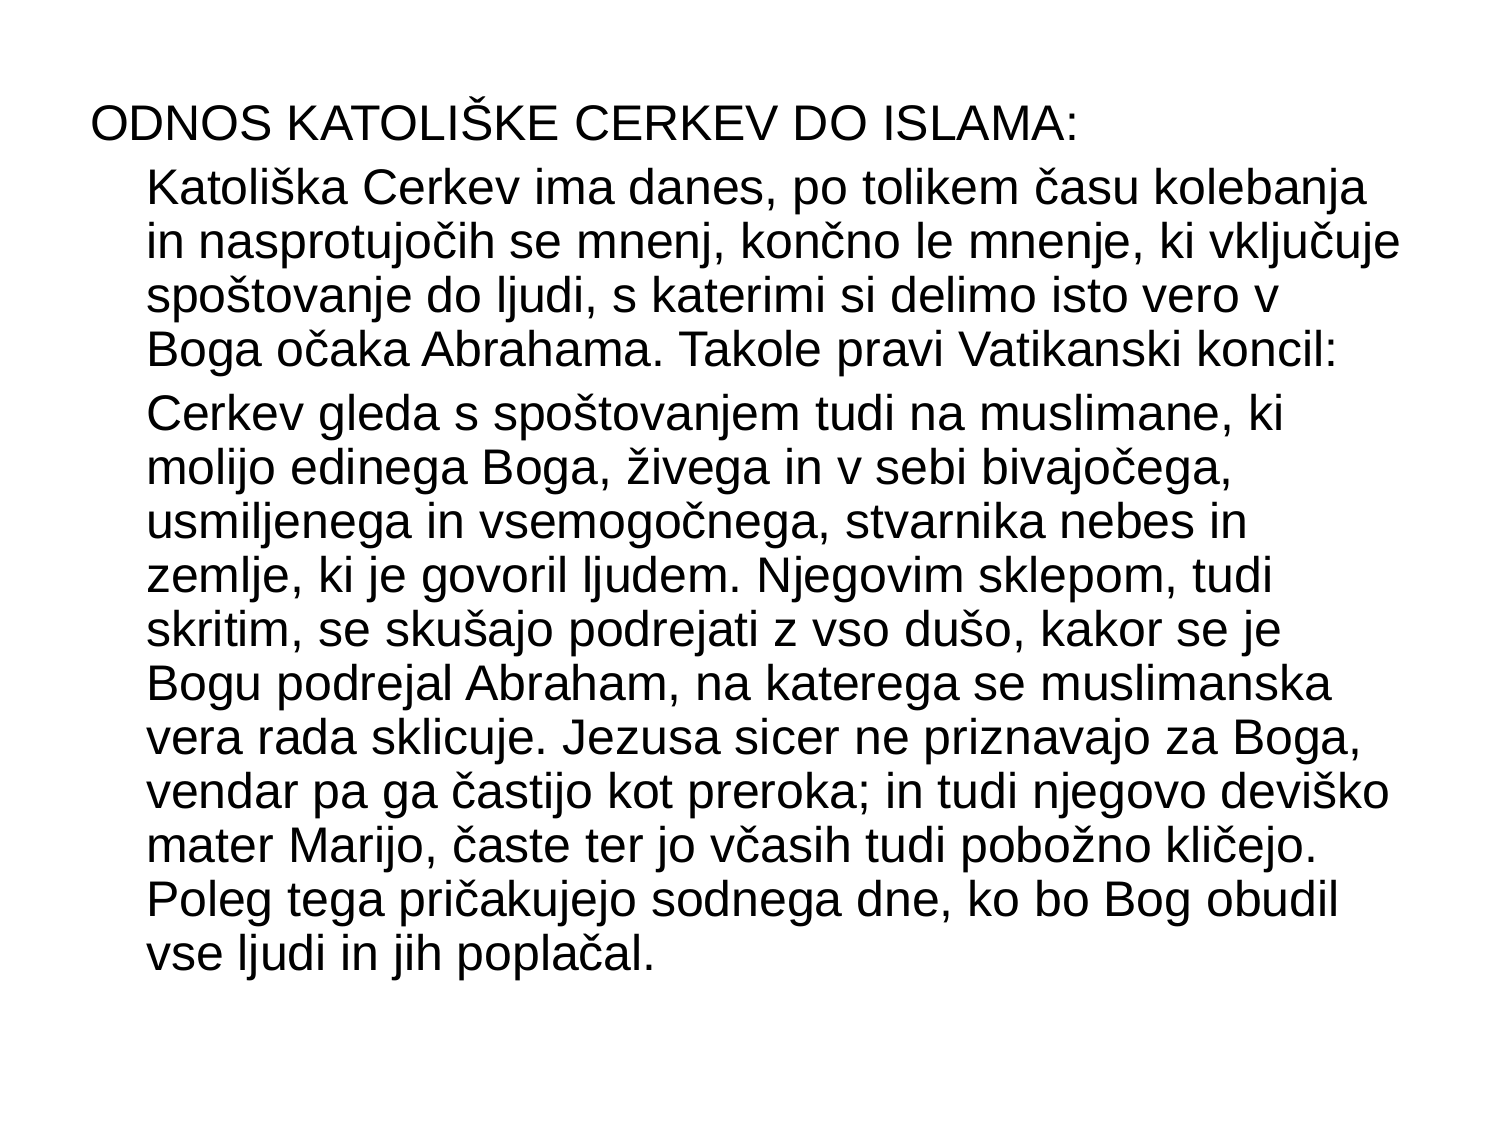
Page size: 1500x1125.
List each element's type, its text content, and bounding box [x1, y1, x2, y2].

list ODNOS KATOLIŠKE CERKEV DO ISLAMA: Katoliška Cerkev ima danes, po tolikem času kolebanja in nasprotujočih se mnenj, končno le mnenje, ki vključuje spoštovanje do ljudi, s katerimi si delimo isto vero v Boga očaka Abrahama. Takole pravi Vatikanski koncil: Cerkev gleda s spoštovanjem tudi na muslimane, ki molijo edinega Boga, živega in v sebi bivajočega, usmiljenega in vsemogočnega, stvarnika nebes in zemlje, ki je govoril ljudem. Njegovim sklepom, tudi skritim, se skušajo podrejati z vso dušo, kakor se je Bogu podrejal Abraham, na katerega se muslimanska vera rada sklicuje. Jezusa sicer ne priznavajo za Boga, vendar pa ga častijo kot preroka; in tudi njegovo deviško mater Marijo, časte ter jo včasih tudi pobožno kličejo. Poleg tega pričakujejo sodnega dne, ko bo Bog obudil vse ljudi in jih poplačal. [75, 90, 1425, 1005]
